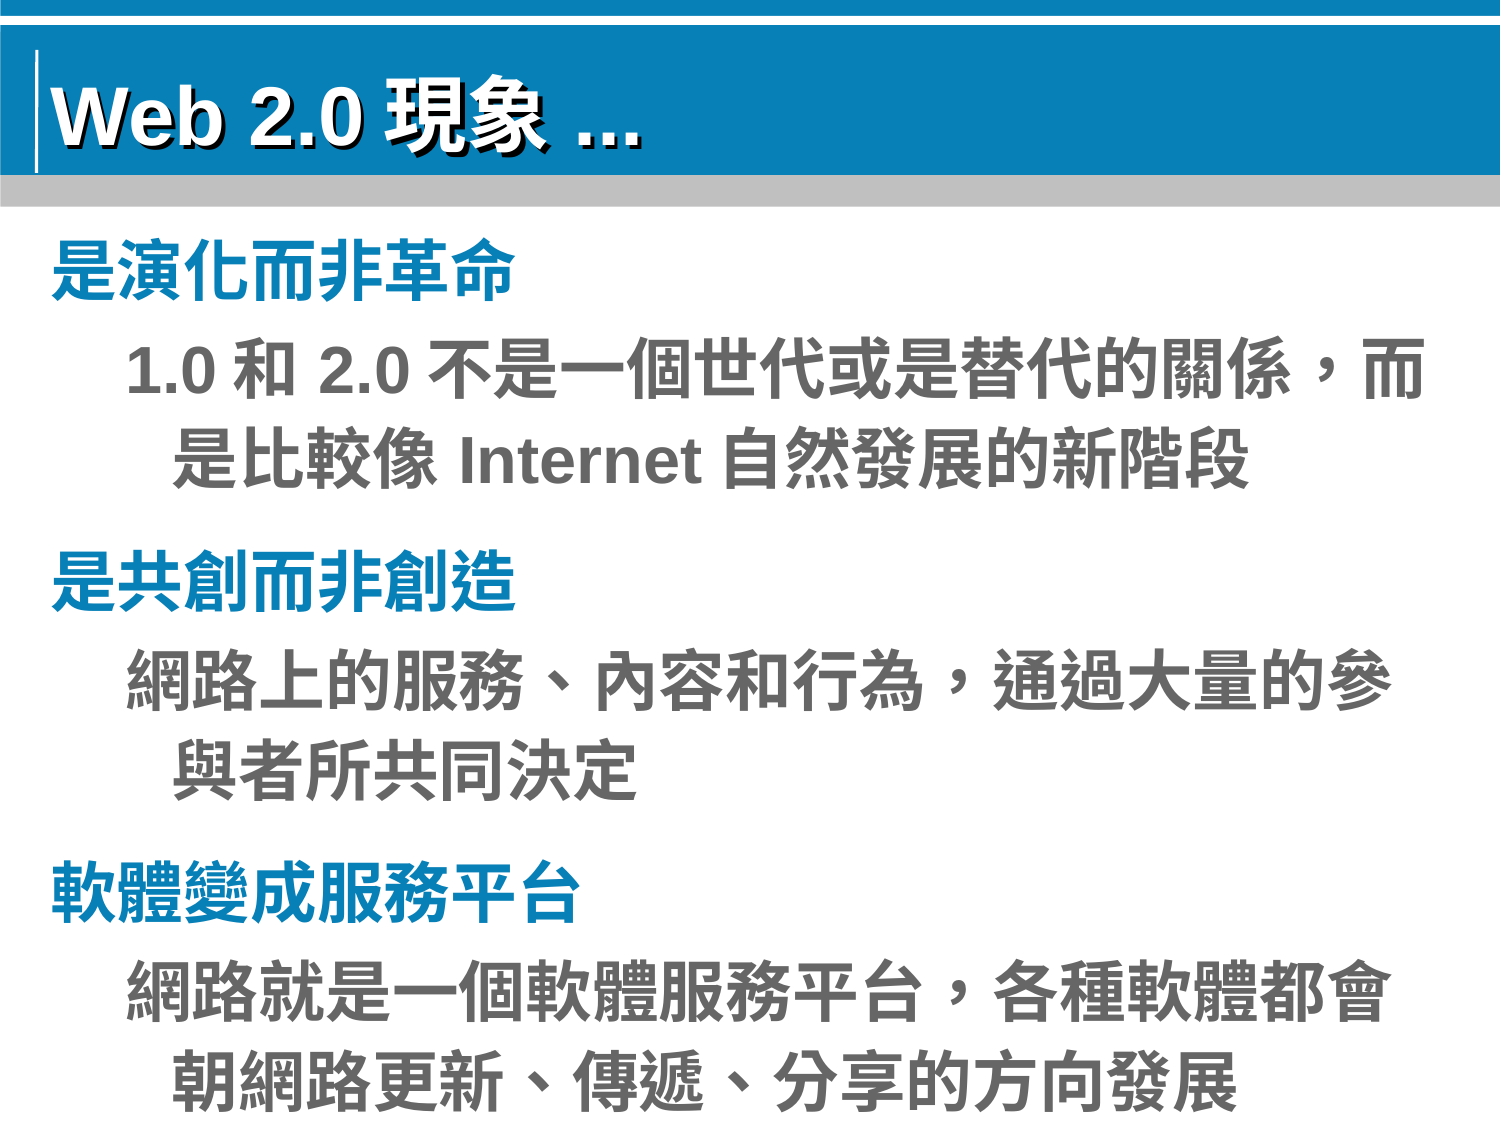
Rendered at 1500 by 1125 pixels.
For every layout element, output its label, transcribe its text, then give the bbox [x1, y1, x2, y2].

title Web 2.0現象... [50, 62, 1477, 163]
list 是演化而非革命 1.0和2.0不是一個世代或是替代的關係，而是比較像Internet自然發展的新階段 是共創而非創造 網路上的服務、內容和行為，通過大量的參與者所共同決定 軟體變成服務平台 網路就是一個軟體服務平台，各種軟體都會朝網路更新、傳遞、分享的方向發展 [50, 223, 1450, 1064]
